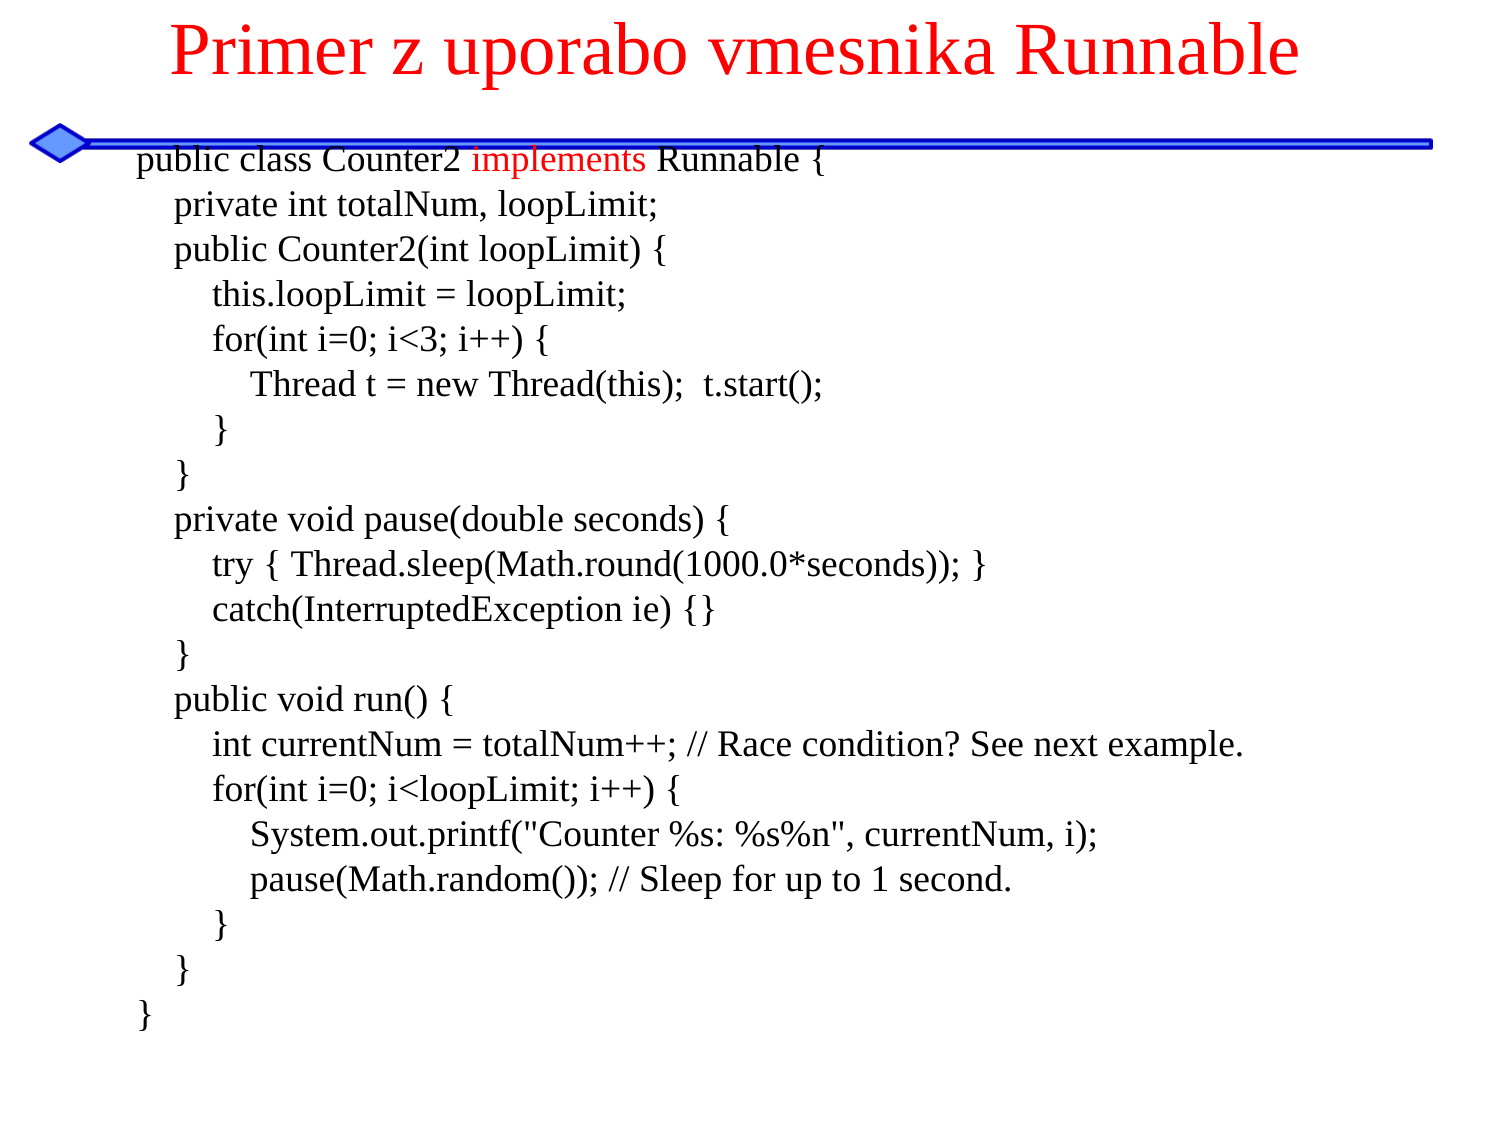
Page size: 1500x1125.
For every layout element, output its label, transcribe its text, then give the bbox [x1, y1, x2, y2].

picture [28, 122, 1434, 164]
text_box public class Counter2 implements Runnable { private int totalNum, loopLimit; public Counter2(int loopLimit) { this.loopLimit = loopLimit; for(int i=0; i<3; i++) { Thread t = new Thread(this); t.start(); } } private void pause(double seconds) { try { Thread.sleep(Math.round(1000.0*seconds)); } catch(InterruptedException ie) {} } public void run() { int currentNum = totalNum++; // Race condition? See next example. for(int i=0; i<loopLimit; i++) { System.out.printf("Counter %s: %s%n", currentNum, i); pause(Math.random()); // Sleep for up to 1 second. } } } [121, 126, 1443, 1043]
title Primer z uporabo vmesnika Runnable [0, 0, 1472, 97]
